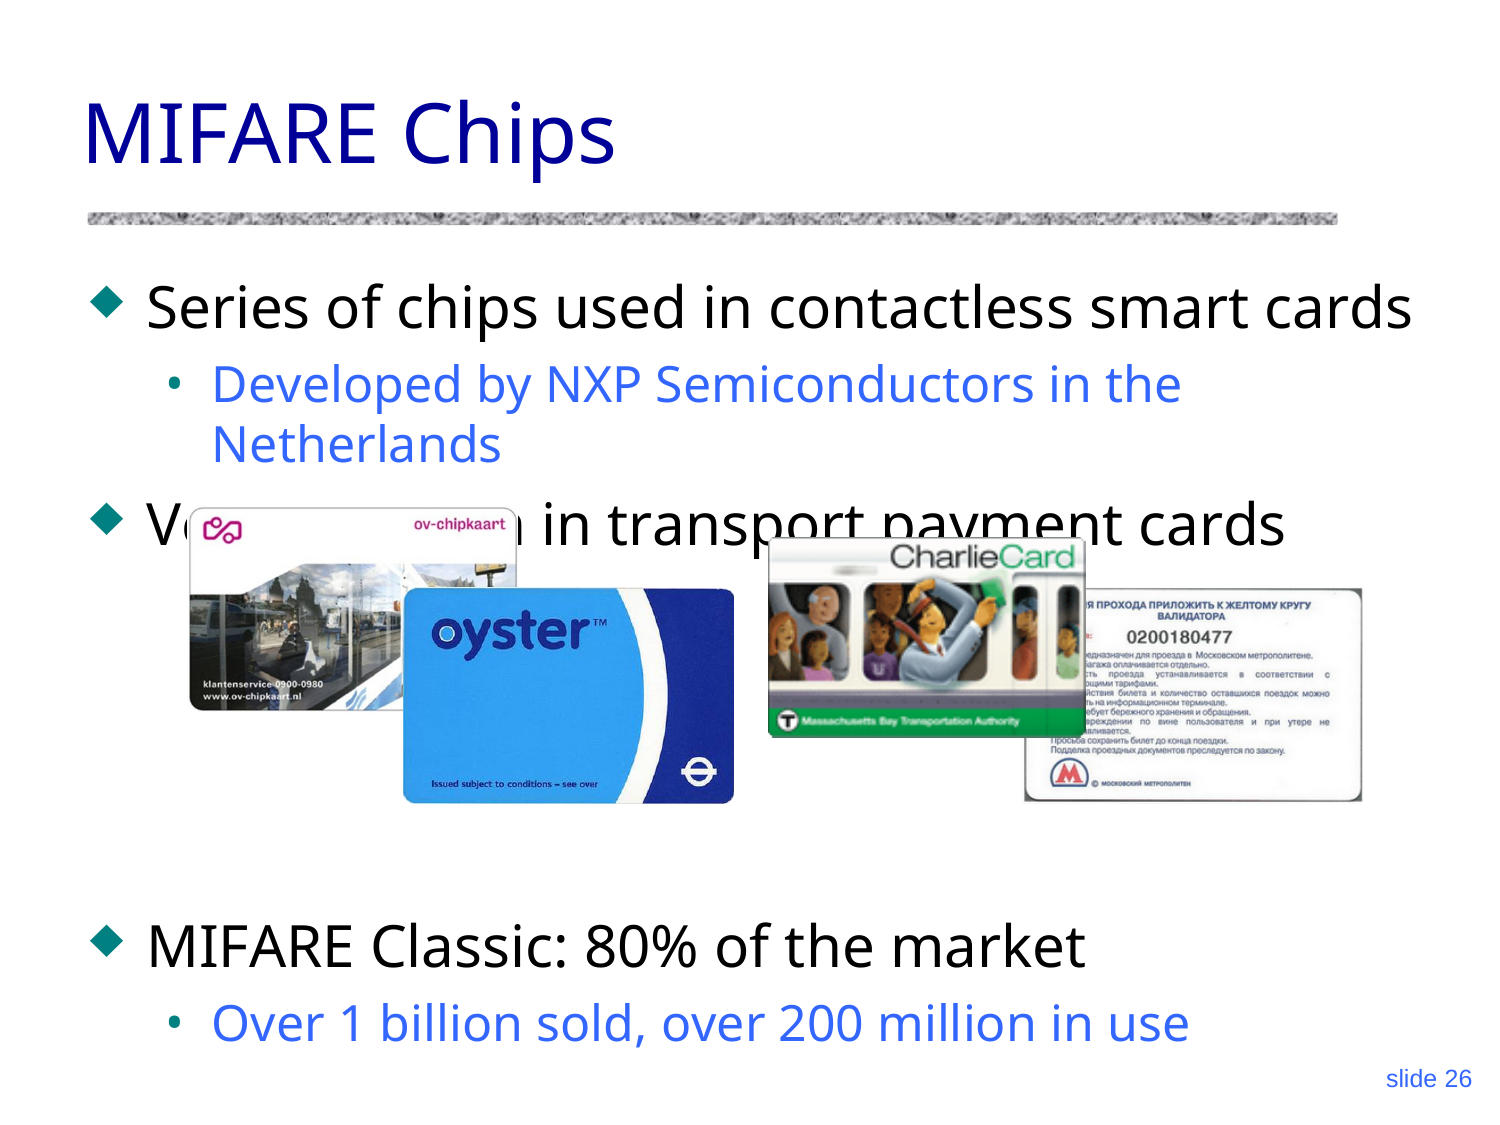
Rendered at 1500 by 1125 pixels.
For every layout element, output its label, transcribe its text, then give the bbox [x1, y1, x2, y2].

picture [768, 537, 1363, 804]
picture [187, 505, 734, 804]
title MIFARE Chips [66, 37, 1342, 188]
picture [87, 212, 1338, 226]
text_box slide <number> [1174, 1025, 1488, 1101]
list Series of chips used in contactless smart cards Developed by NXP Semiconductors in the Netherlands Very common in transport payment cards MIFARE Classic: 80% of the market Over 1 billion sold, over 200 million in use [74, 262, 1475, 1075]
